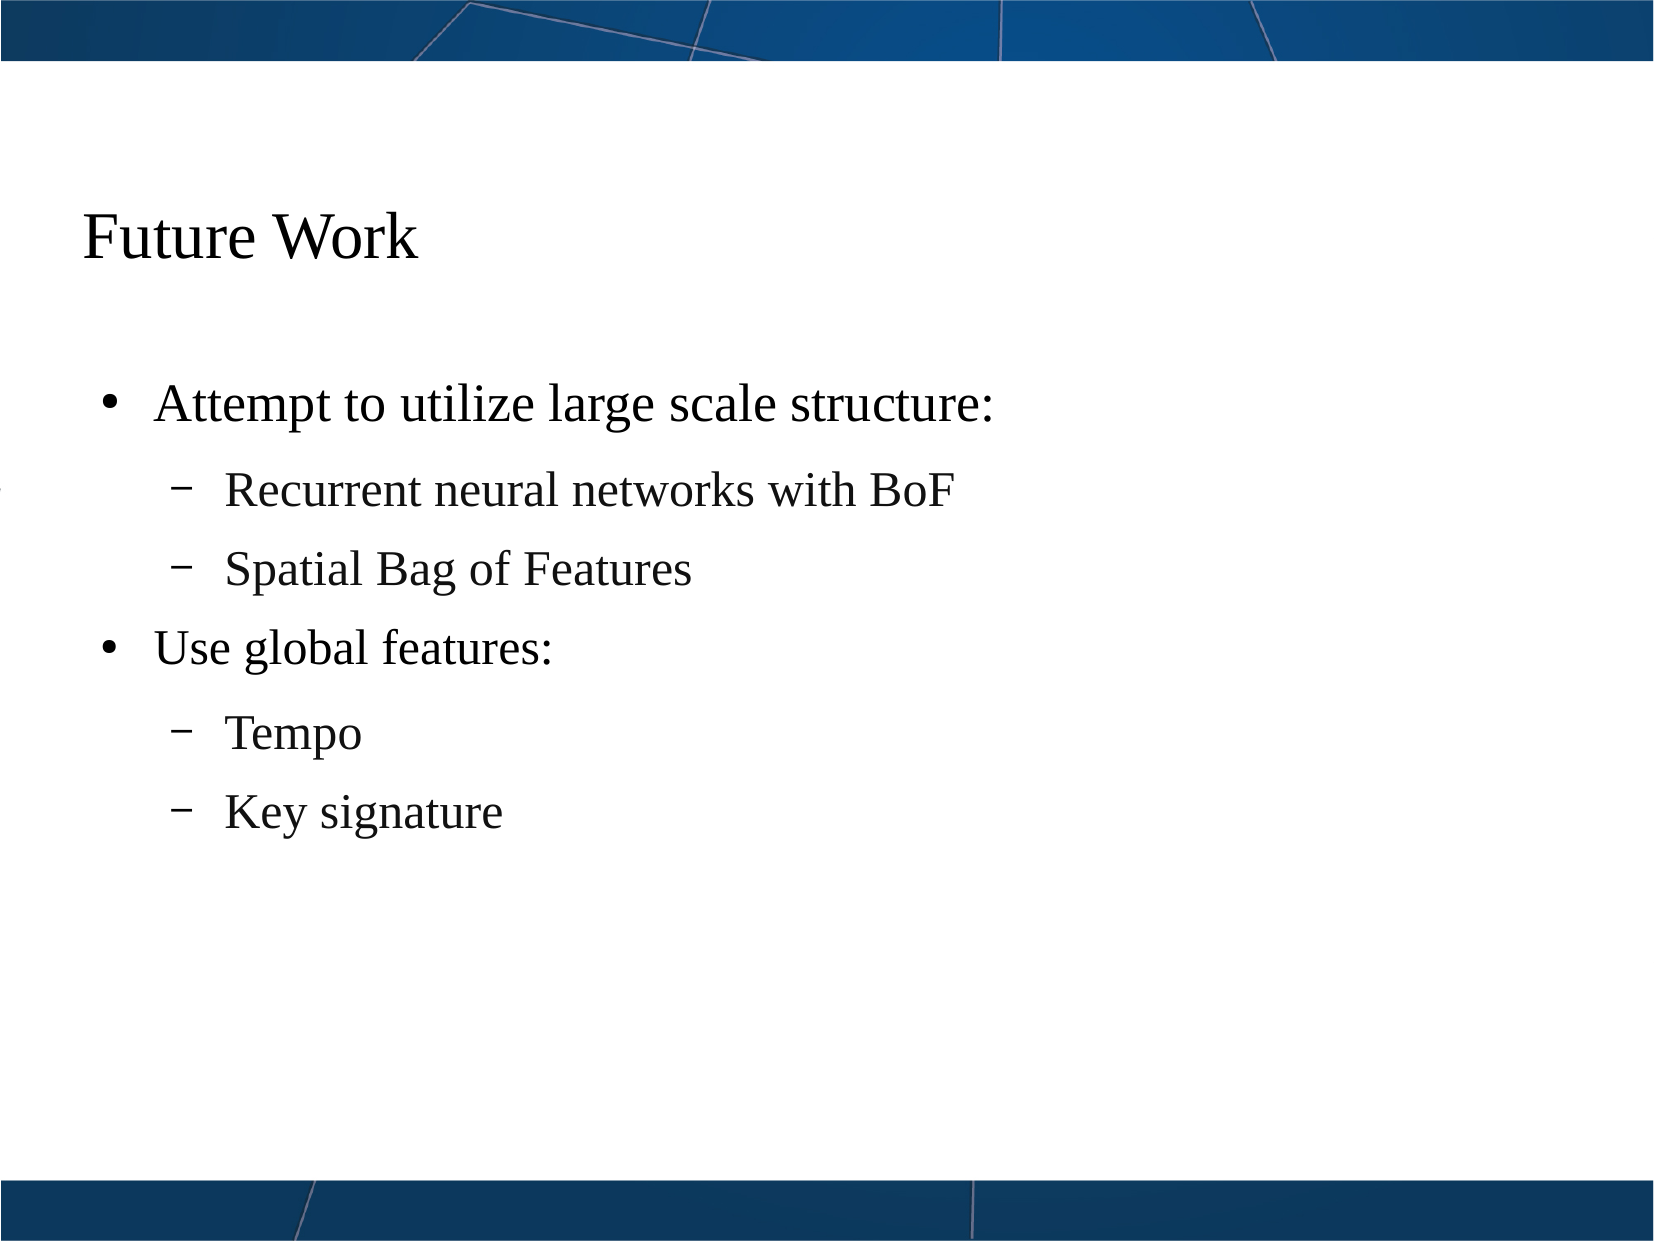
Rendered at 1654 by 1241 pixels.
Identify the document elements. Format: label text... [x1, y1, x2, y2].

picture [0, 0, 1654, 1241]
title Future Work [82, 132, 1571, 340]
list Attempt to utilize large scale structure: Recurrent neural networks with BoF Spatial Bag of Features Use global features: Tempo Key signature [82, 372, 1571, 1093]
